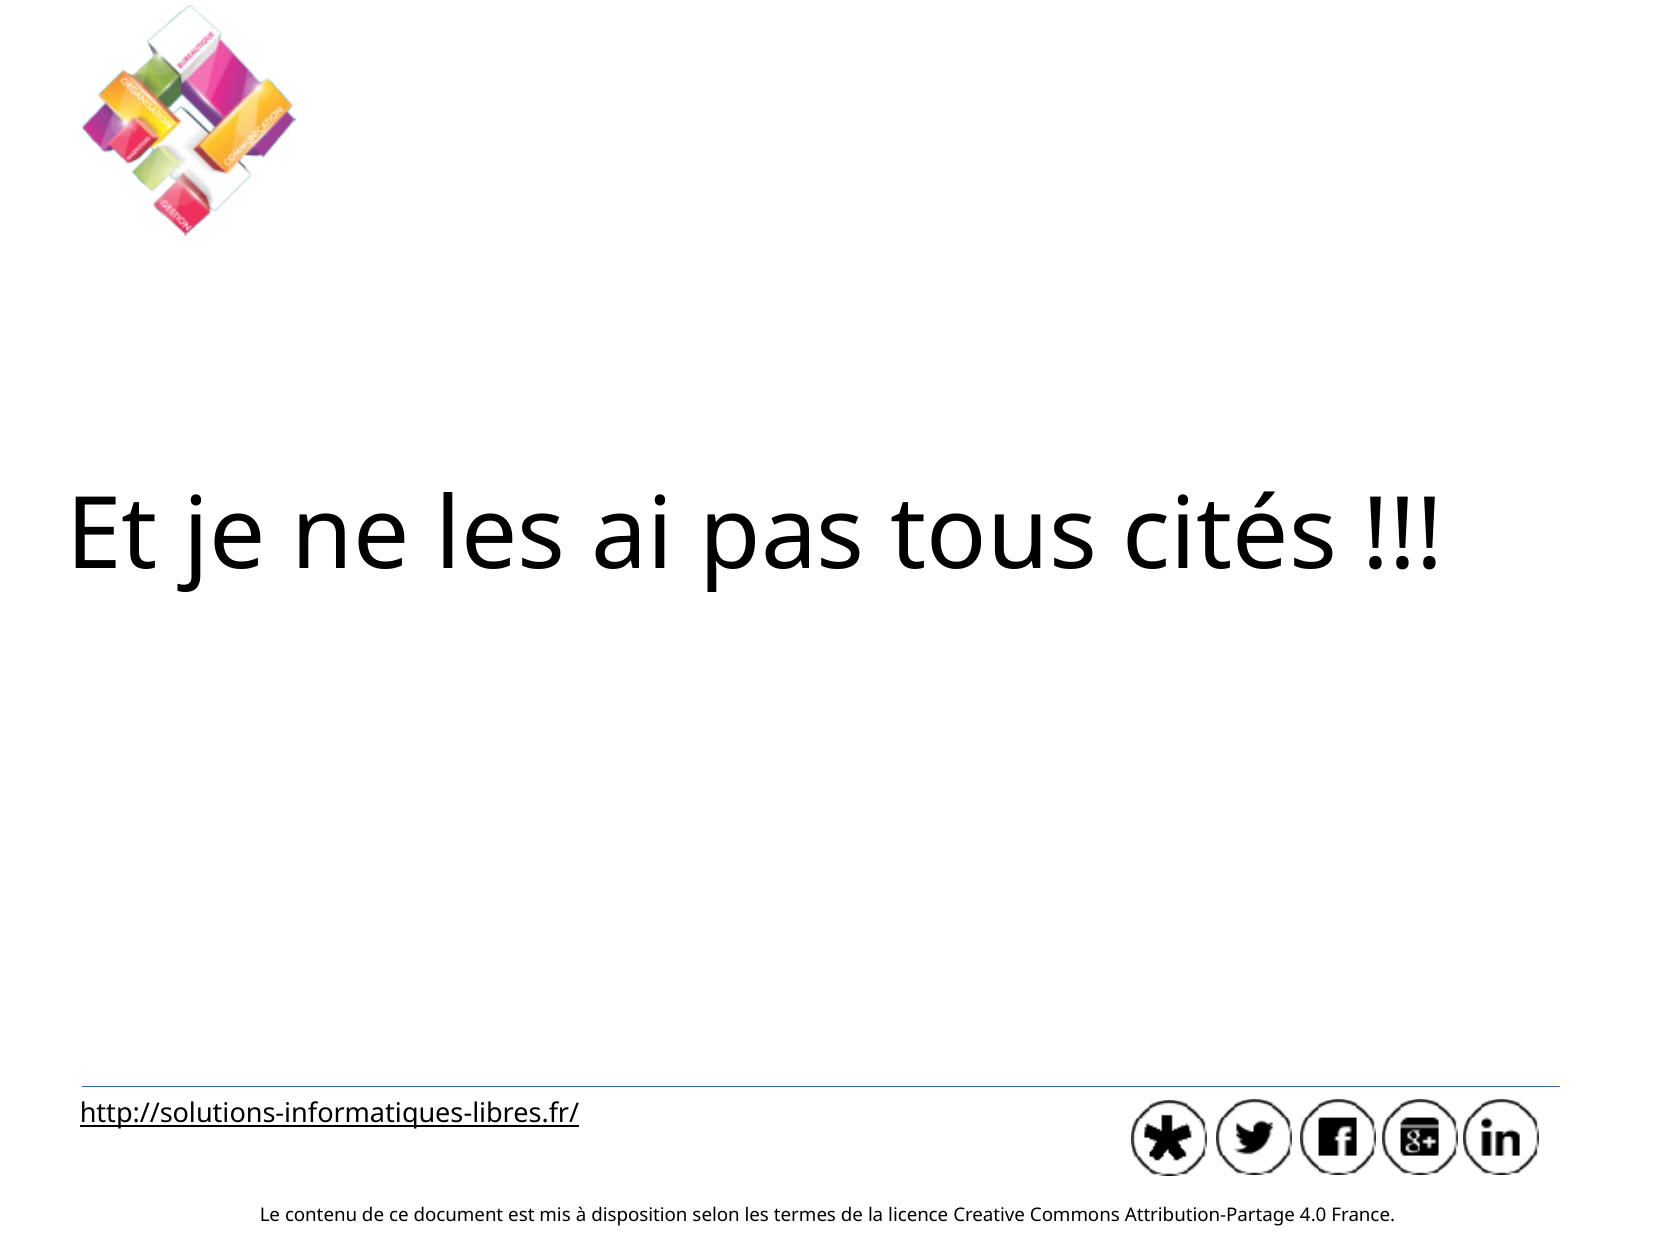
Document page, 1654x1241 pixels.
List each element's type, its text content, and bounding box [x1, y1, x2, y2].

picture [1216, 1099, 1292, 1175]
picture [82, 5, 296, 13]
picture [1300, 1099, 1376, 1175]
picture [1382, 1099, 1458, 1175]
subtitle Et je ne les ai pas tous cités !!! [47, 13, 1465, 1045]
picture [1463, 1099, 1539, 1175]
picture [1131, 1100, 1207, 1176]
